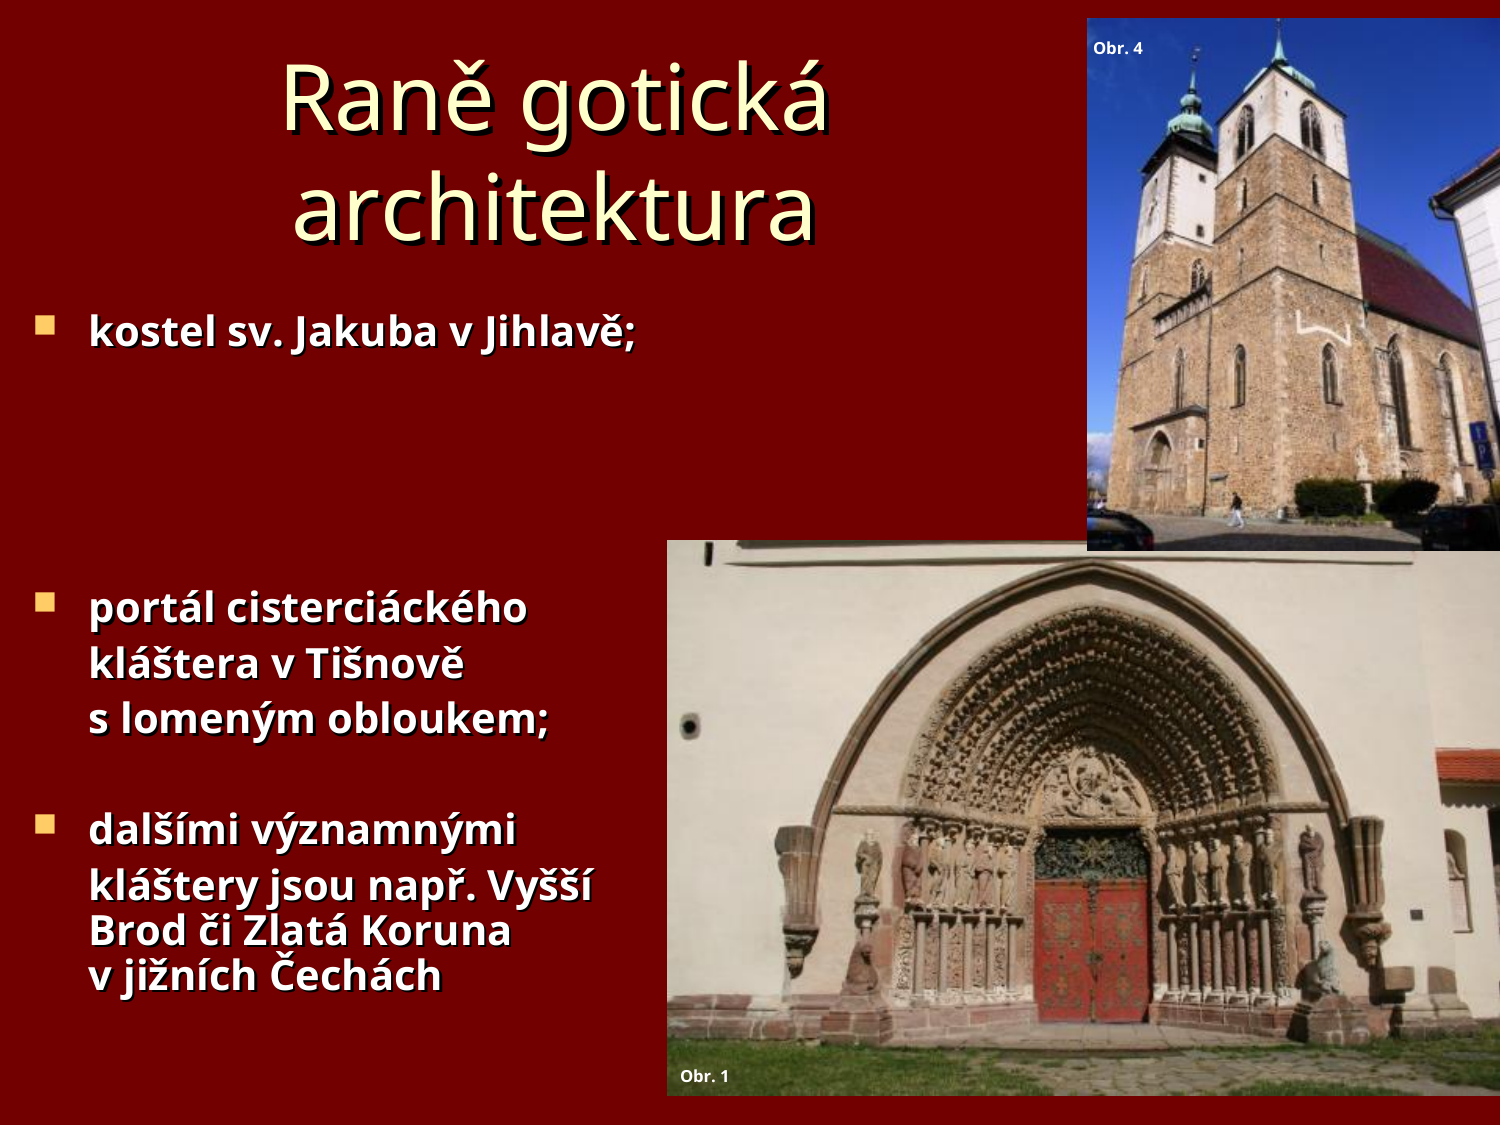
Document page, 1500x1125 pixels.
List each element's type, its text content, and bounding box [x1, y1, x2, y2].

list kostel sv. Jakuba v Jihlavě; portál cisterciáckého kláštera v Tišnově s lomeným obloukem; dalšími významnými kláštery jsou např. Vyšší Brod či Zlatá Koruna v jižních Čechách [17, 302, 1070, 1083]
text_box Obr. 4 [1078, 30, 1158, 66]
text_box Obr. 1 [665, 1058, 745, 1094]
text_box [667, 19, 1500, 1096]
title Raně gotická architektura [17, 54, 1087, 243]
